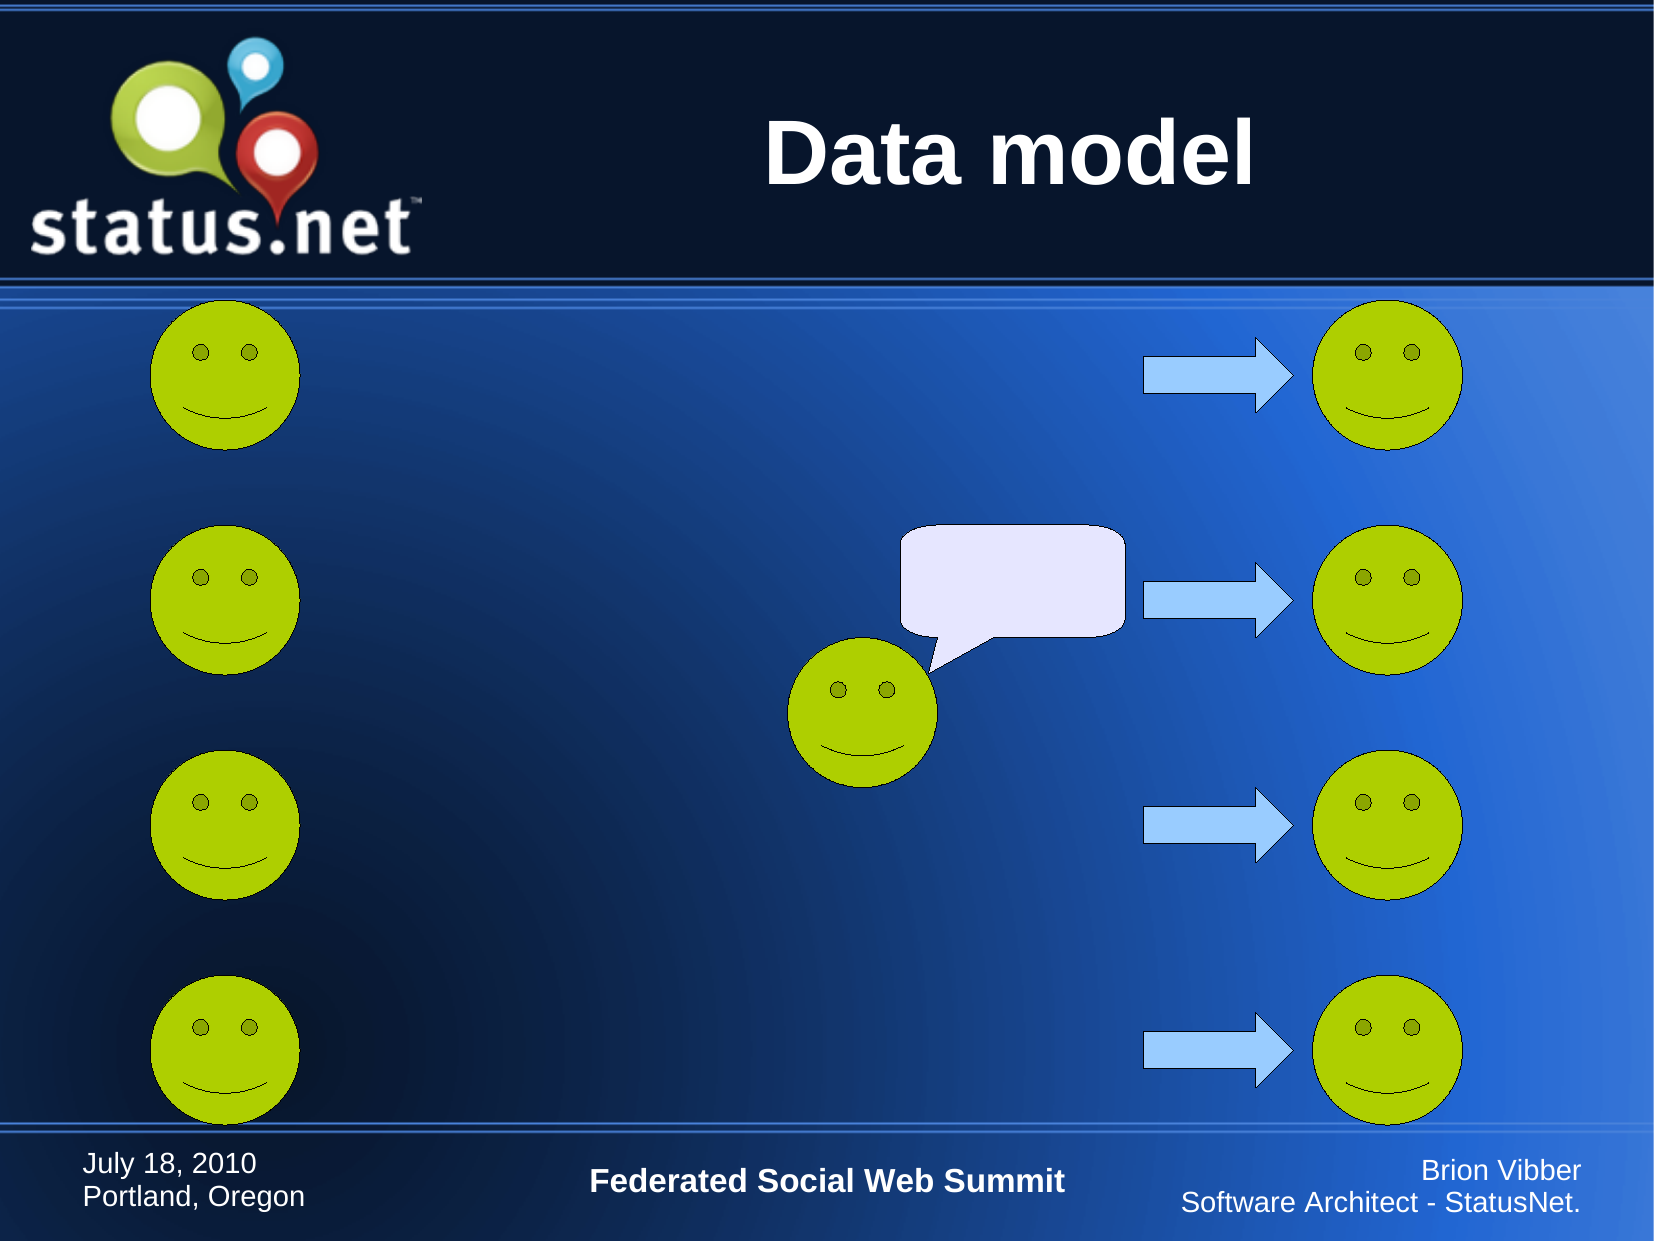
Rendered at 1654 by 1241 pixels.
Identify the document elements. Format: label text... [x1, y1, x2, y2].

text_box [1312, 525, 1463, 676]
text_box [150, 975, 301, 1126]
picture [0, 0, 1654, 1241]
text_box [787, 524, 1126, 788]
text_box [150, 525, 301, 676]
text_box [1143, 337, 1294, 413]
text_box [1143, 787, 1294, 863]
text_box [1143, 1012, 1294, 1088]
text_box [1312, 975, 1463, 1126]
text_box [1312, 750, 1463, 901]
text_box [150, 300, 301, 451]
text_box [150, 750, 301, 901]
title Data model [450, 49, 1571, 257]
text_box [1143, 562, 1294, 638]
text_box [1312, 300, 1463, 451]
